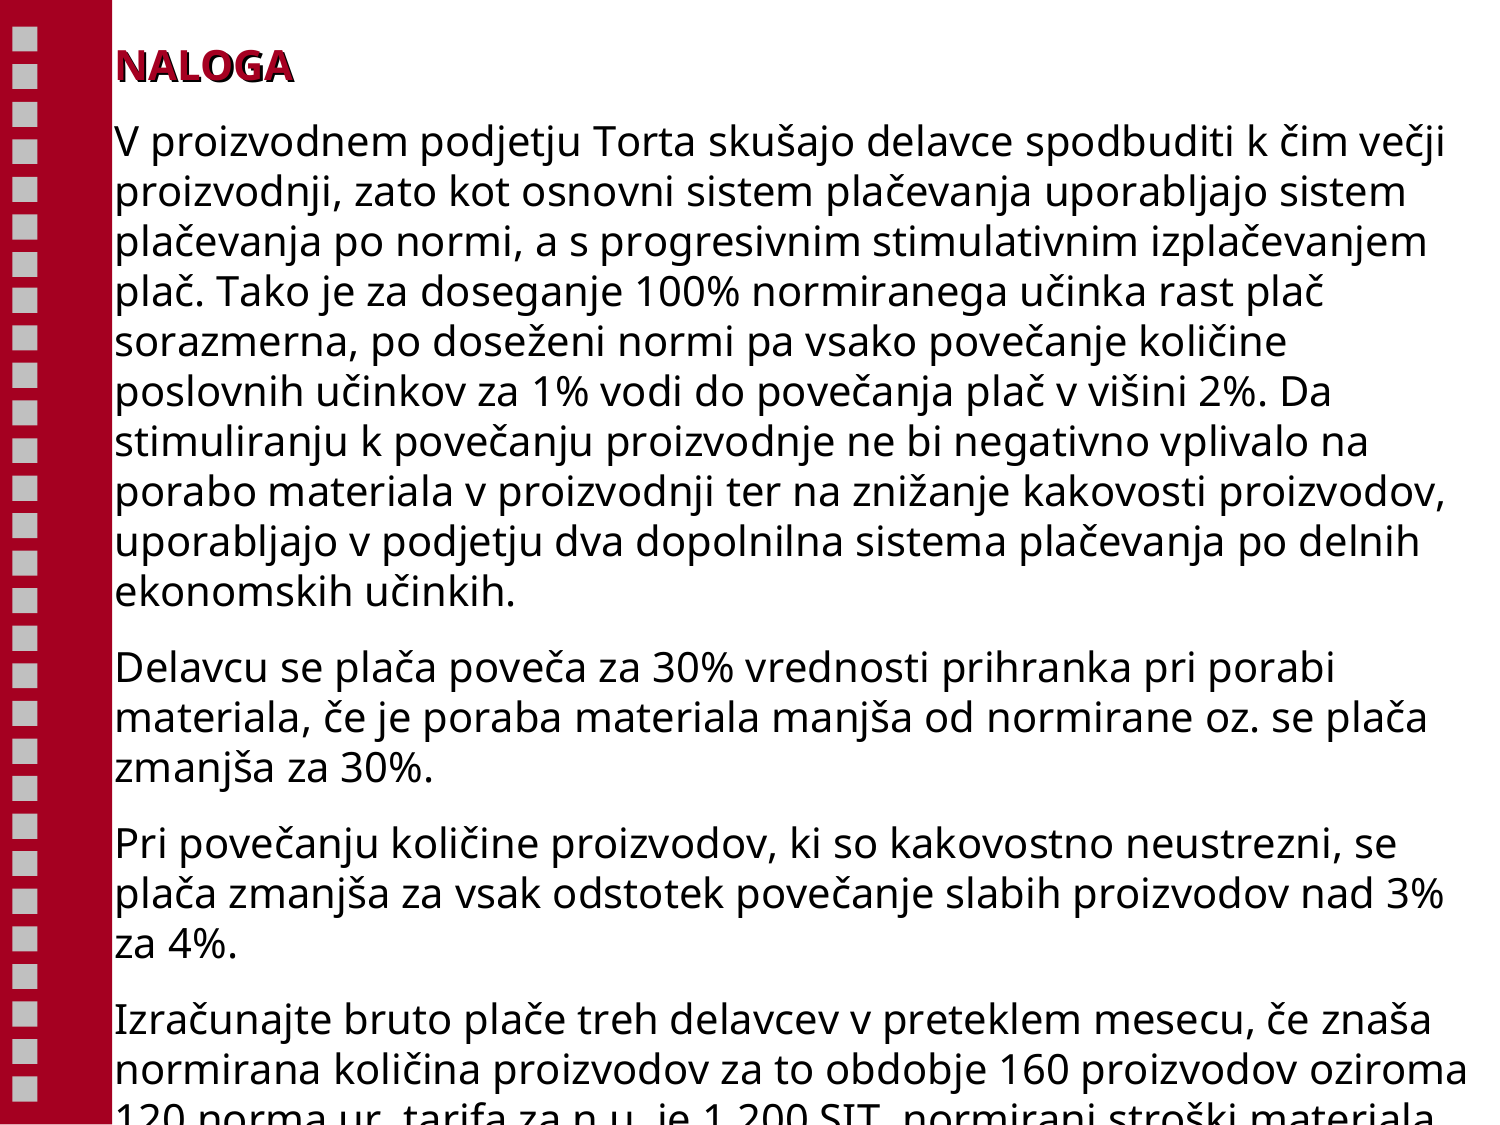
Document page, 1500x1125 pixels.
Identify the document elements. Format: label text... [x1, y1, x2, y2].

text_box NALOGA V proizvodnem podjetju Torta skušajo delavce spodbuditi k čim večji proizvodnji, zato kot osnovni sistem plačevanja uporabljajo sistem plačevanja po normi, a s progresivnim stimulativnim izplačevanjem plač. Tako je za doseganje 100% normiranega učinka rast plač sorazmerna, po doseženi normi pa vsako povečanje količine poslovnih učinkov za 1% vodi do povečanja plač v višini 2%. Da stimuliranju k povečanju proizvodnje ne bi negativno vplivalo na porabo materiala v proizvodnji ter na znižanje kakovosti proizvodov, uporabljajo v podjetju dva dopolnilna sistema plačevanja po delnih ekonomskih učinkih. Delavcu se plača poveča za 30% vrednosti prihranka pri porabi materiala, če je poraba materiala manjša od normirane oz. se plača zmanjša za 30%. Pri povečanju količine proizvodov, ki so kakovostno neustrezni, se plača zmanjša za vsak odstotek povečanje slabih proizvodov nad 3% za 4%. Izračunajte bruto plače treh delavcev v preteklem mesecu, če znaša normirana količina proizvodov za to obdobje 160 proizvodov oziroma 120 norma ur, tarifa za n.u. je 1.200 SIT, normirani stroški materiala na en proizvod pa znašajo 1.200 SIT. [99, 31, 1500, 1125]
